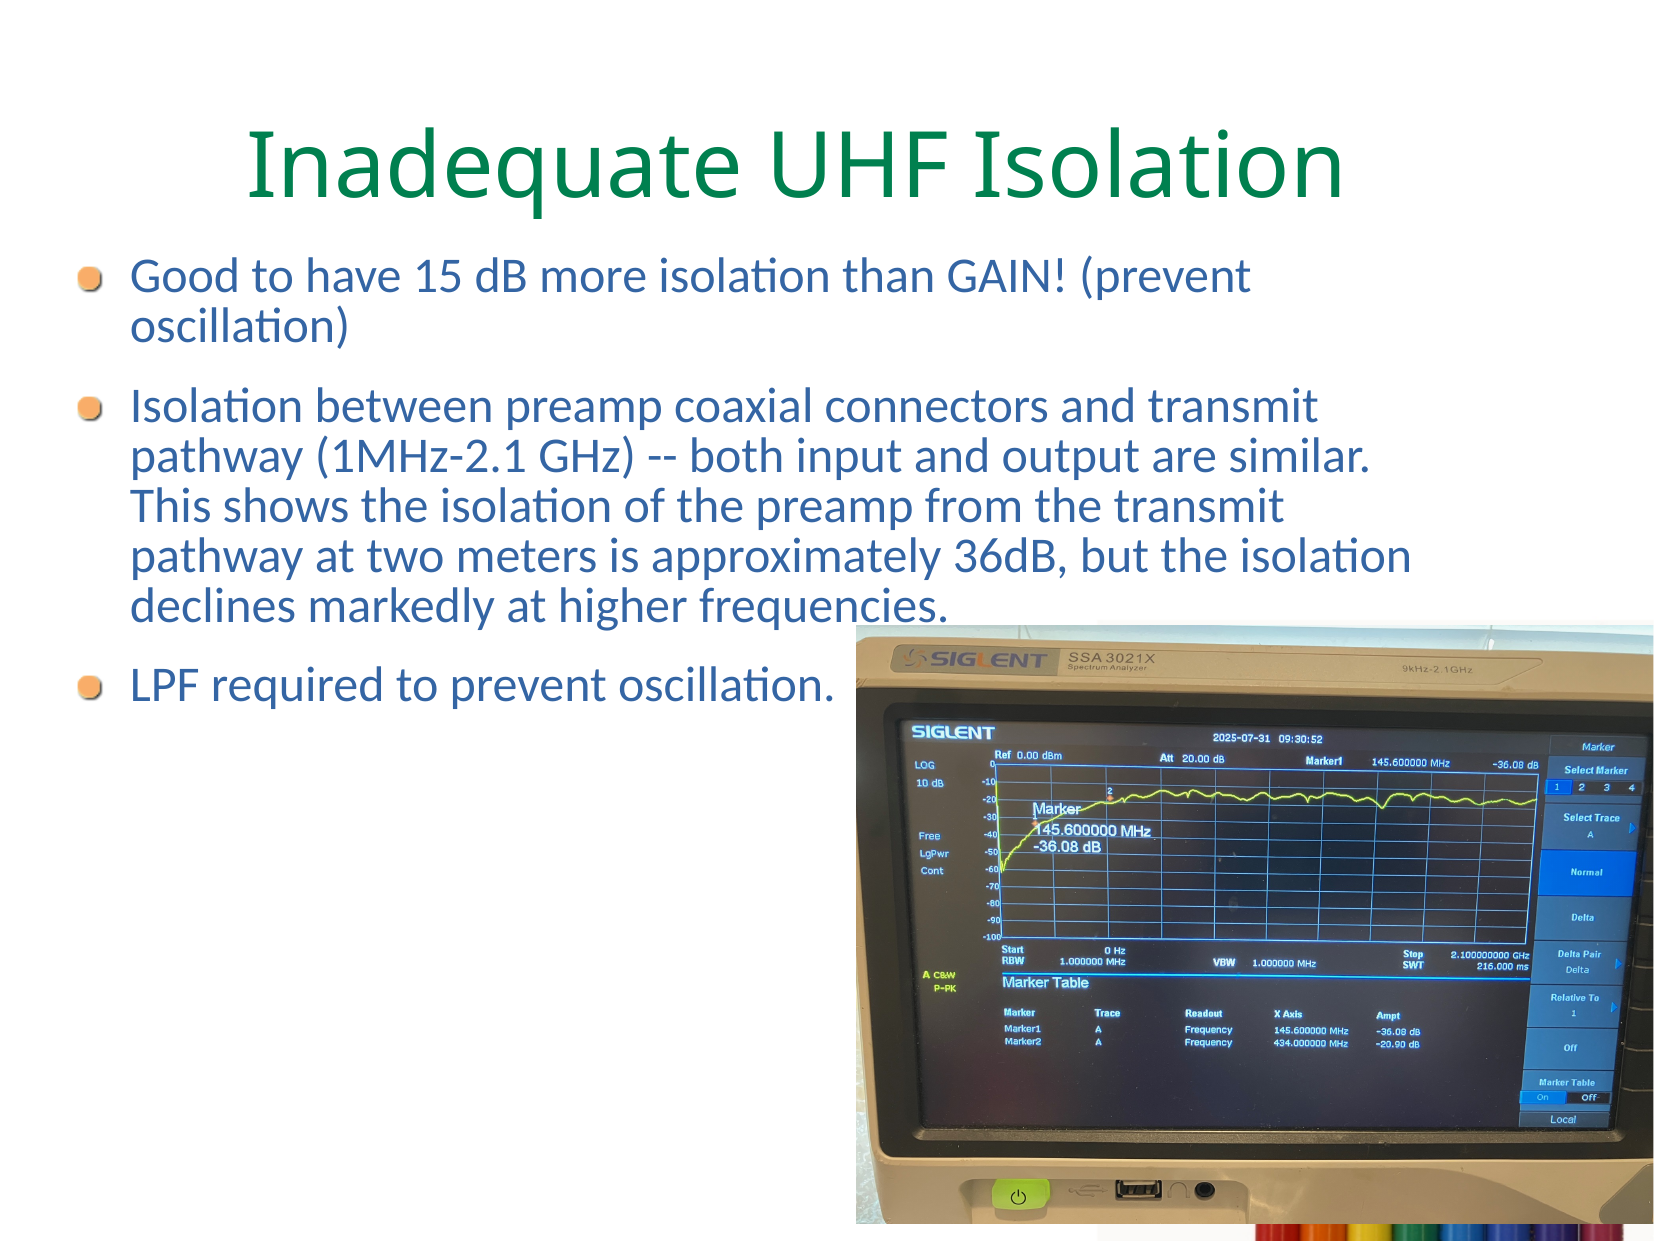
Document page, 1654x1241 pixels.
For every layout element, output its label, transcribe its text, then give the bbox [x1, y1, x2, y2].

picture [0, 0, 1654, 1241]
list Good to have 15 dB more isolation than GAIN! (prevent oscillation) Isolation between preamp coaxial connectors and transmit pathway (1MHz-2.1 GHz) -- both input and output are similar. This shows the isolation of the preamp from the transmit pathway at two meters is approximately 36dB, but the isolation declines markedly at higher frequencies. LPF required to prevent oscillation. [59, 255, 1418, 975]
title Inadequate UHF Isolation [118, 88, 1477, 237]
